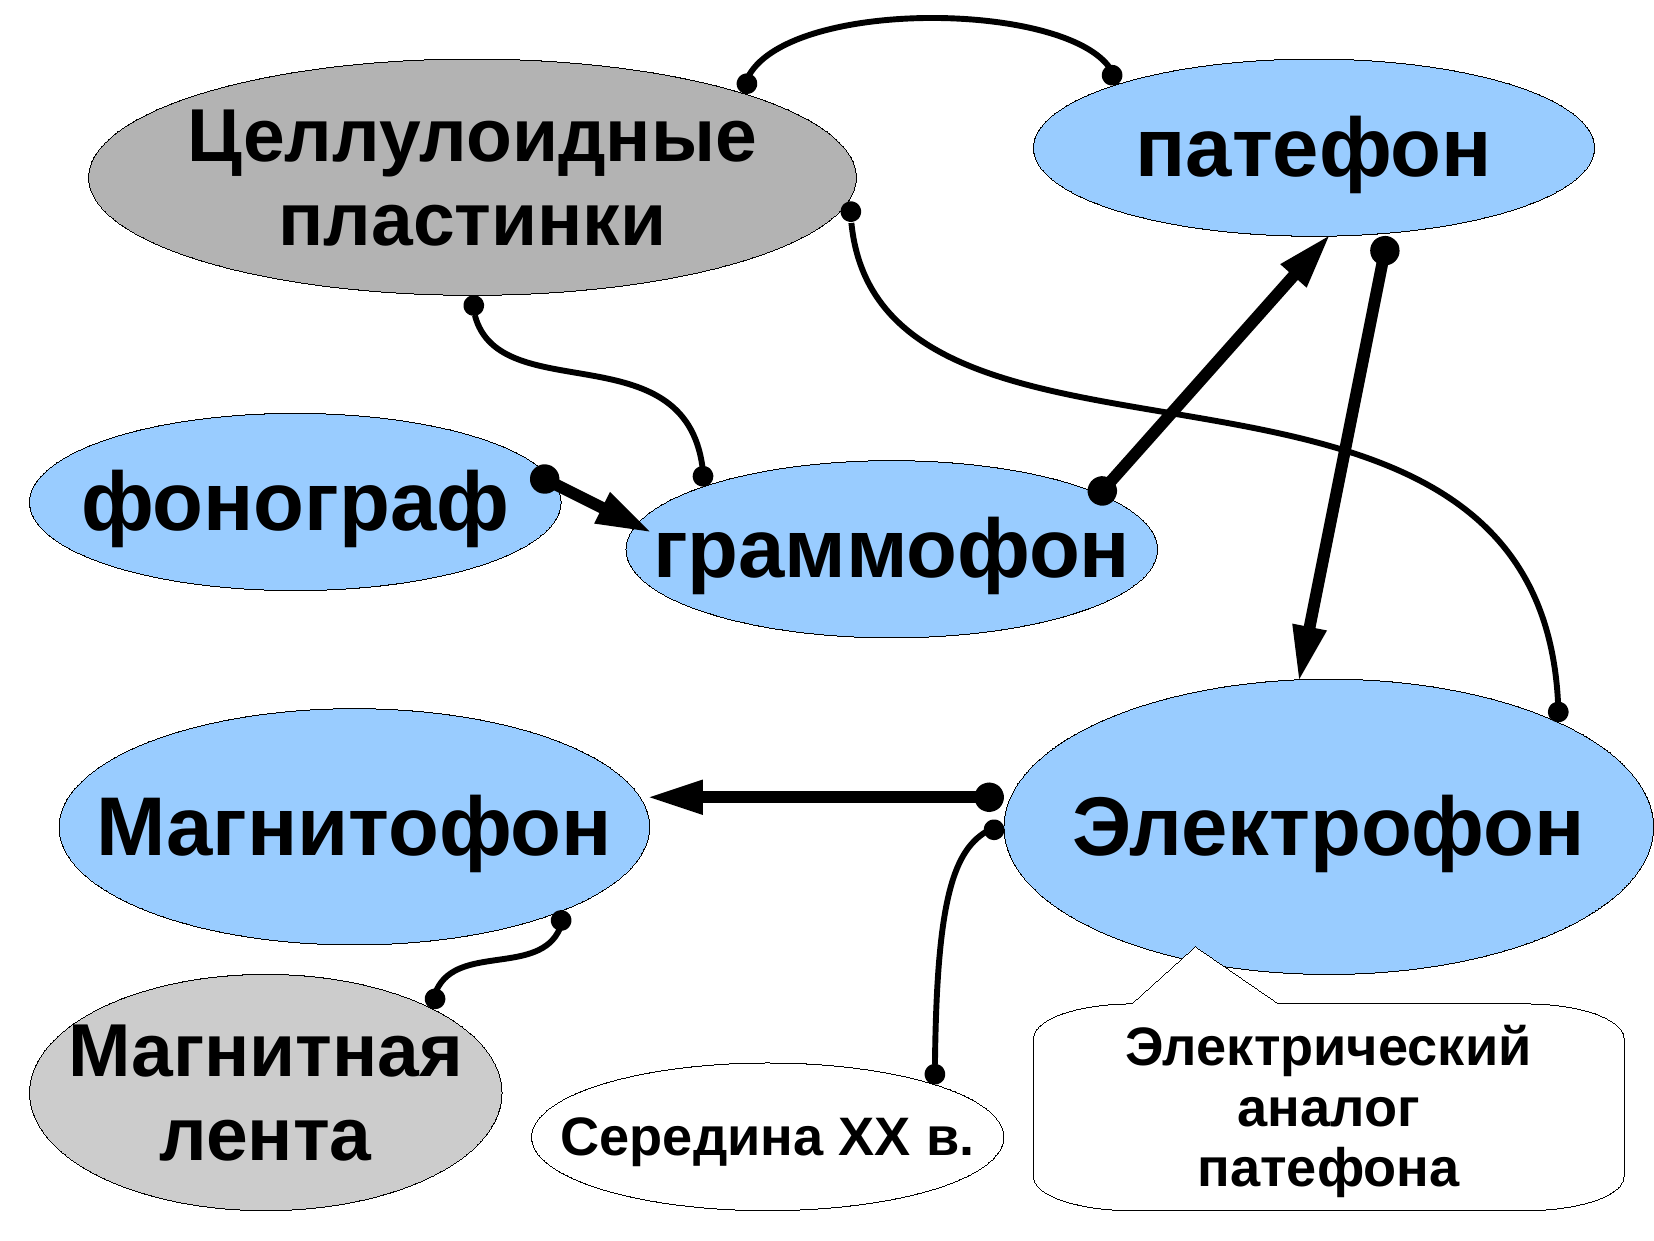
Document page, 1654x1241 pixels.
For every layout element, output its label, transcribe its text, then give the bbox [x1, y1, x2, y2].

text_box Магнитная лента [29, 974, 503, 1211]
text_box Целлулоидные пластинки [88, 59, 857, 296]
text_box Электрический аналог патефона [1033, 946, 1625, 1211]
text_box фонограф [29, 413, 562, 591]
text_box Электрофон [1004, 679, 1654, 975]
text_box граммофон [625, 460, 1158, 638]
text_box Магнитофон [59, 708, 650, 945]
text_box патефон [1033, 59, 1595, 237]
text_box Середина XX в. [531, 1062, 1004, 1211]
